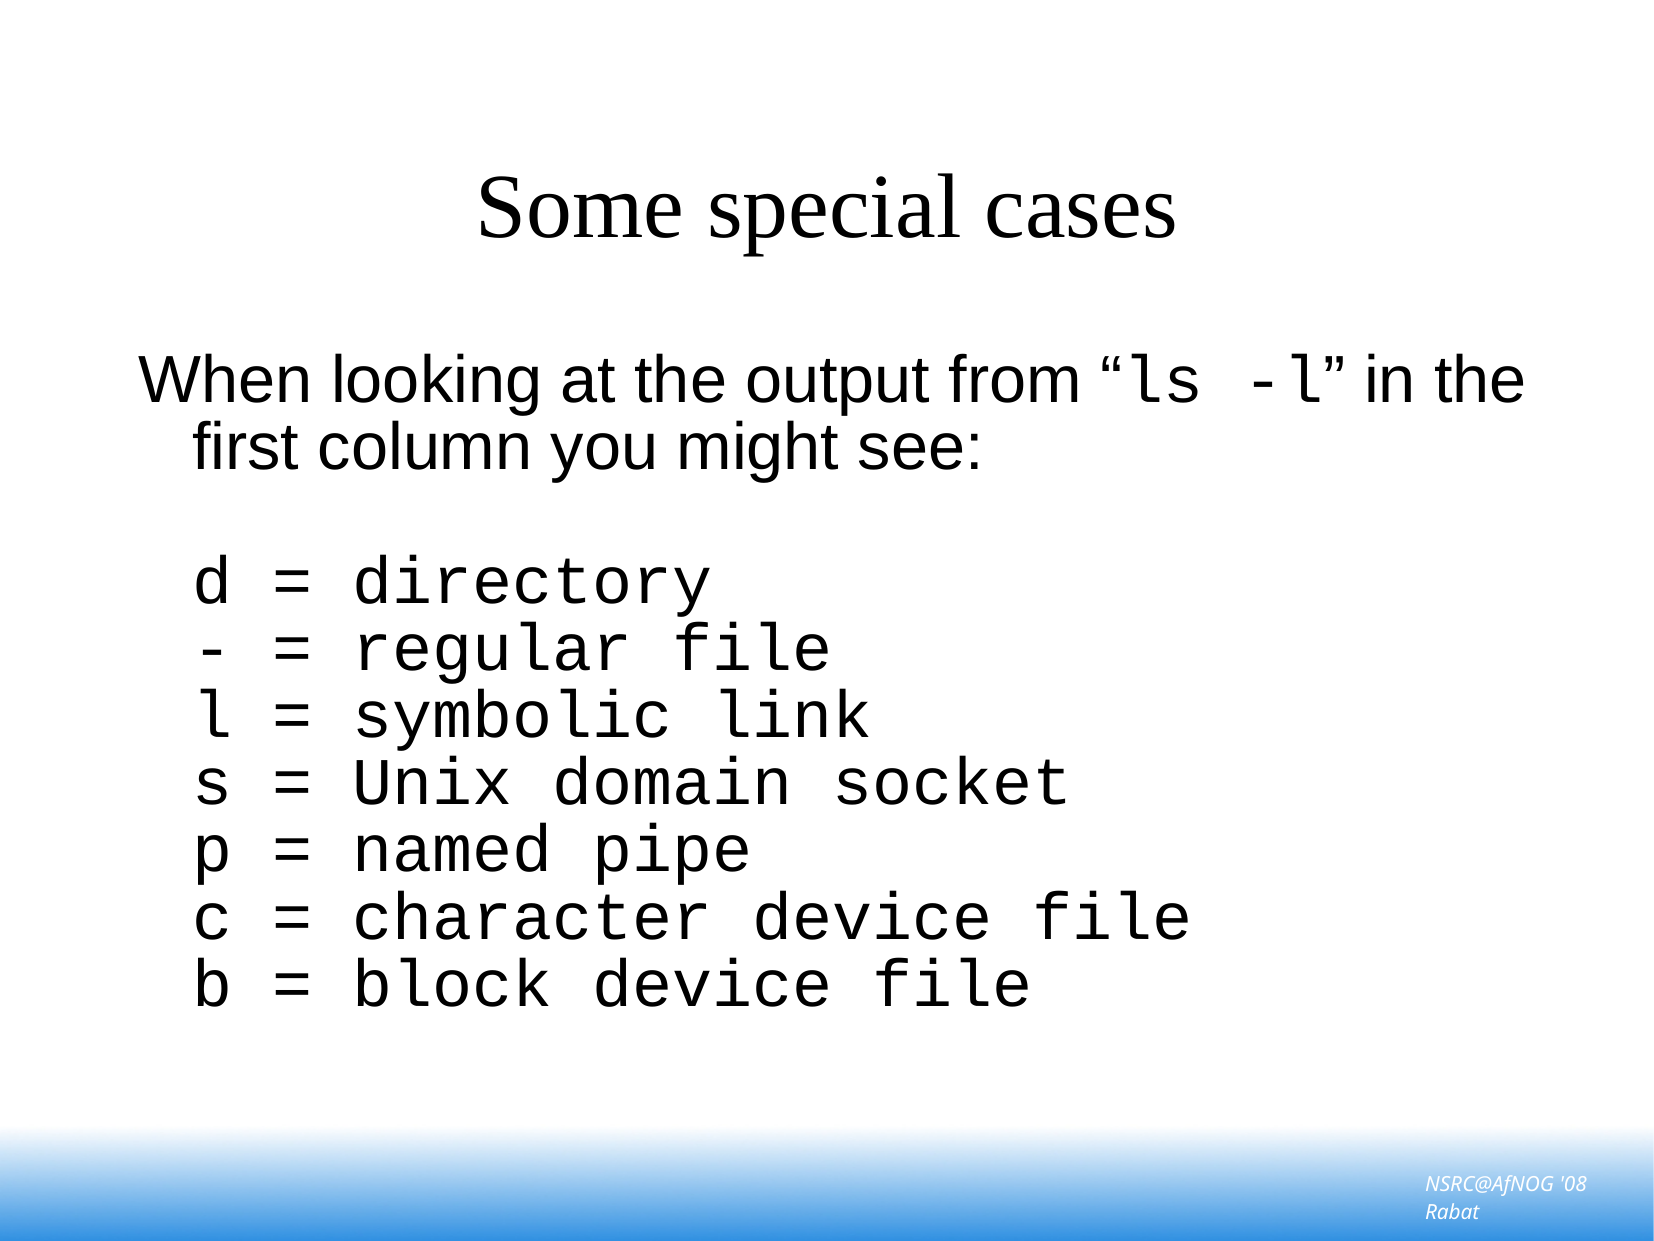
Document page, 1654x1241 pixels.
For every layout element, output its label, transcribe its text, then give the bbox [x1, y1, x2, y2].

title Some special cases [121, 102, 1534, 311]
list When looking at the output from “ls -l” in the first column you might see: d = directory - = regular file l = symbolic link s = Unix domain socket p = named pipe c = character device file b = block device file [121, 344, 1534, 1135]
picture [0, 1124, 1654, 1241]
